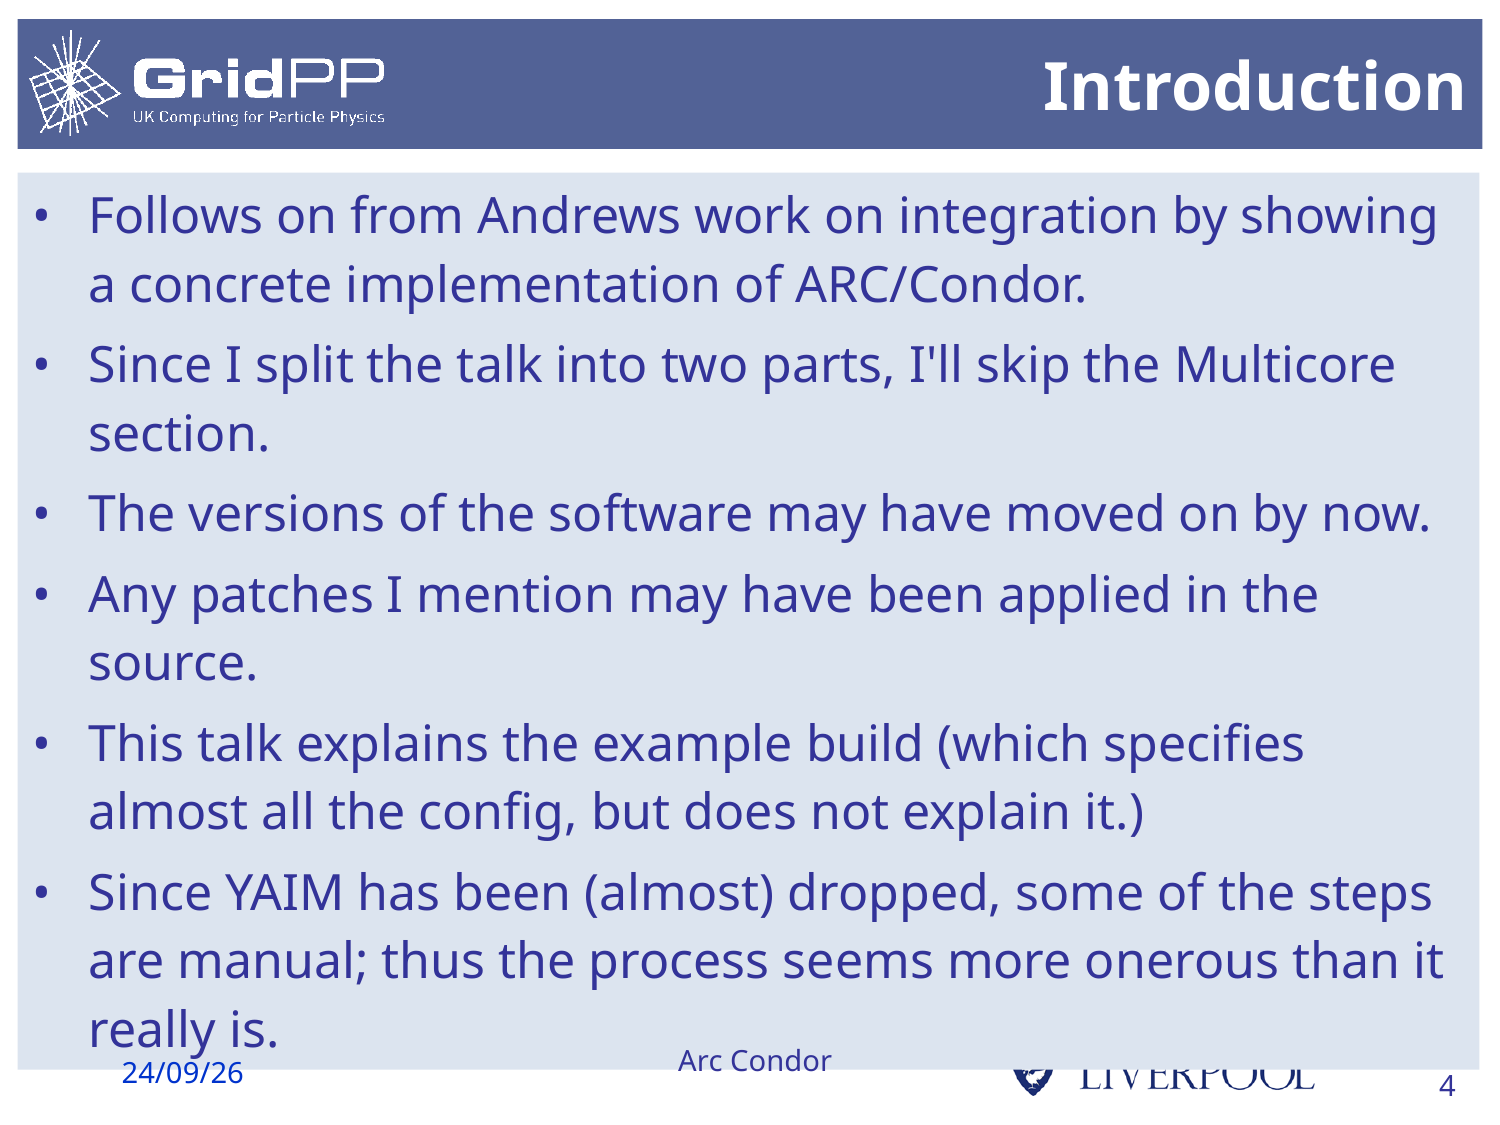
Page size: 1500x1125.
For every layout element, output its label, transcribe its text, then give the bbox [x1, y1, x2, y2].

picture [1009, 1070, 1323, 1096]
text_box Arc Condor [536, 1034, 975, 1094]
text_box <number> [1388, 1059, 1471, 1094]
title Introduction [513, 19, 1483, 149]
list Follows on from Andrews work on integration by showing a concrete implementation of ARC/Condor. Since I split the talk into two parts, I'll skip the Multicore section. The versions of the software may have moved on by now. Any patches I mention may have been applied in the source. This talk explains the example build (which specifies almost all the config, but does not explain it.) Since YAIM has been (almost) dropped, some of the steps are manual; thus the process seems more onerous than it really is. [17, 172, 1480, 983]
text_box 02/03/16 [29, 1046, 337, 1095]
picture [29, 30, 384, 136]
